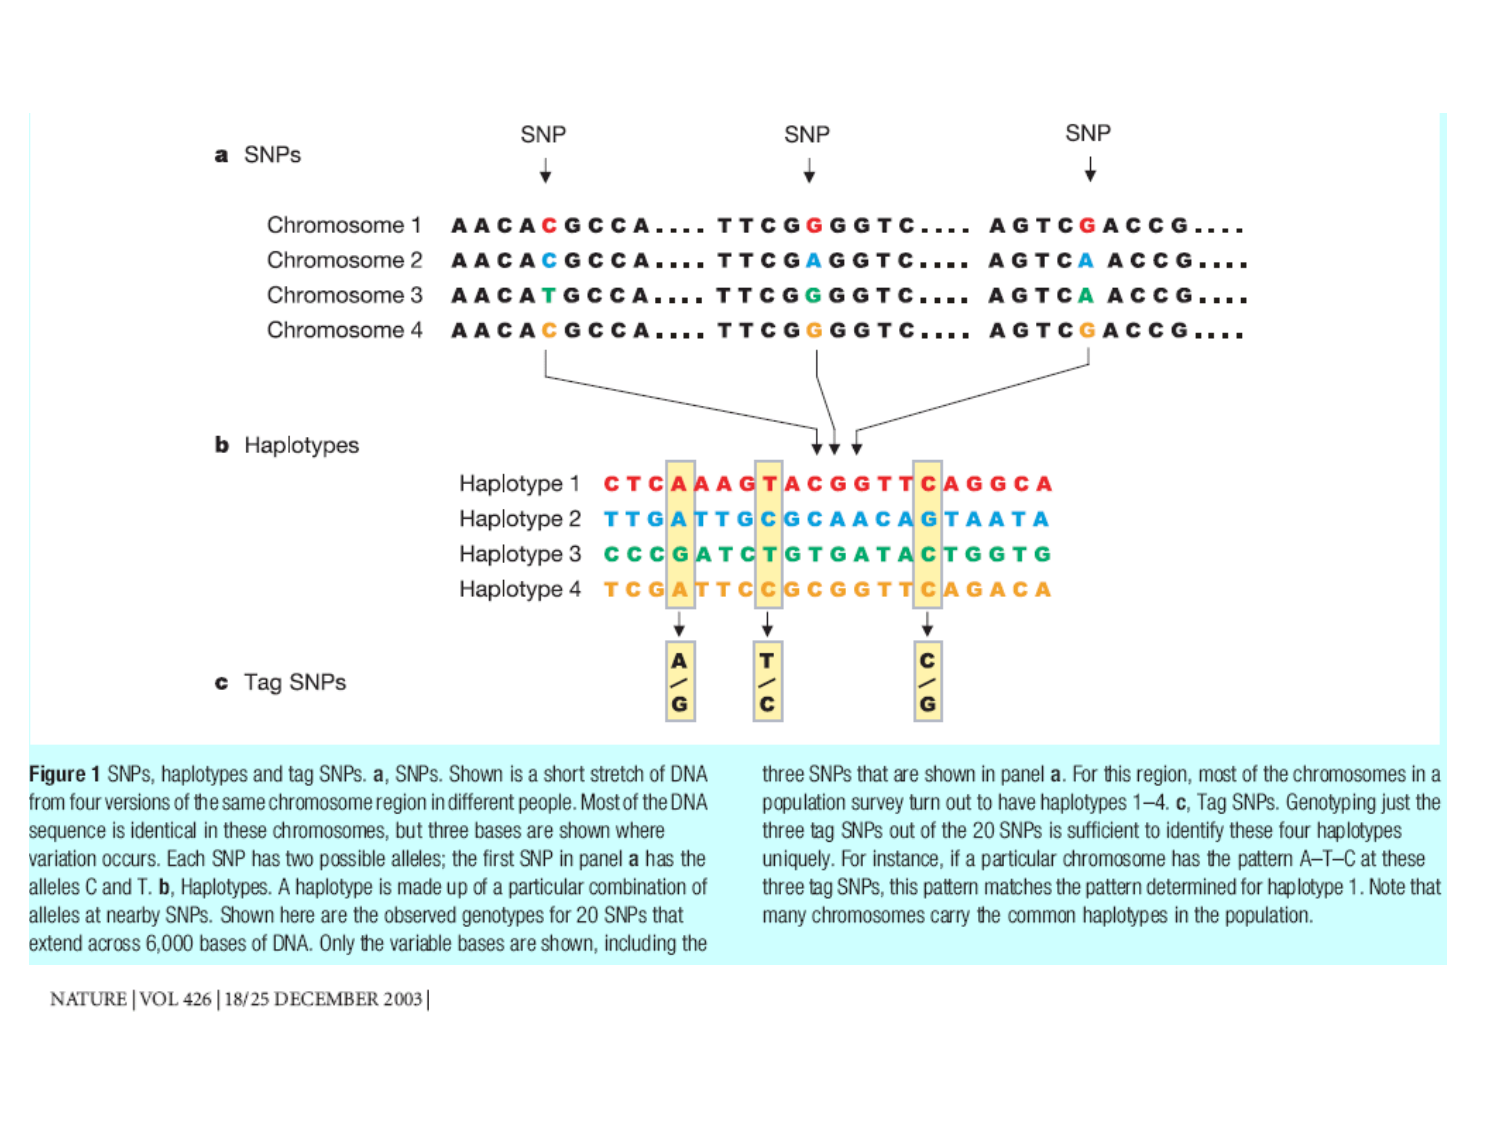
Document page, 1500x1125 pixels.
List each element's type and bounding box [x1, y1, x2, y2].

picture [41, 976, 429, 1016]
picture [29, 113, 1447, 965]
